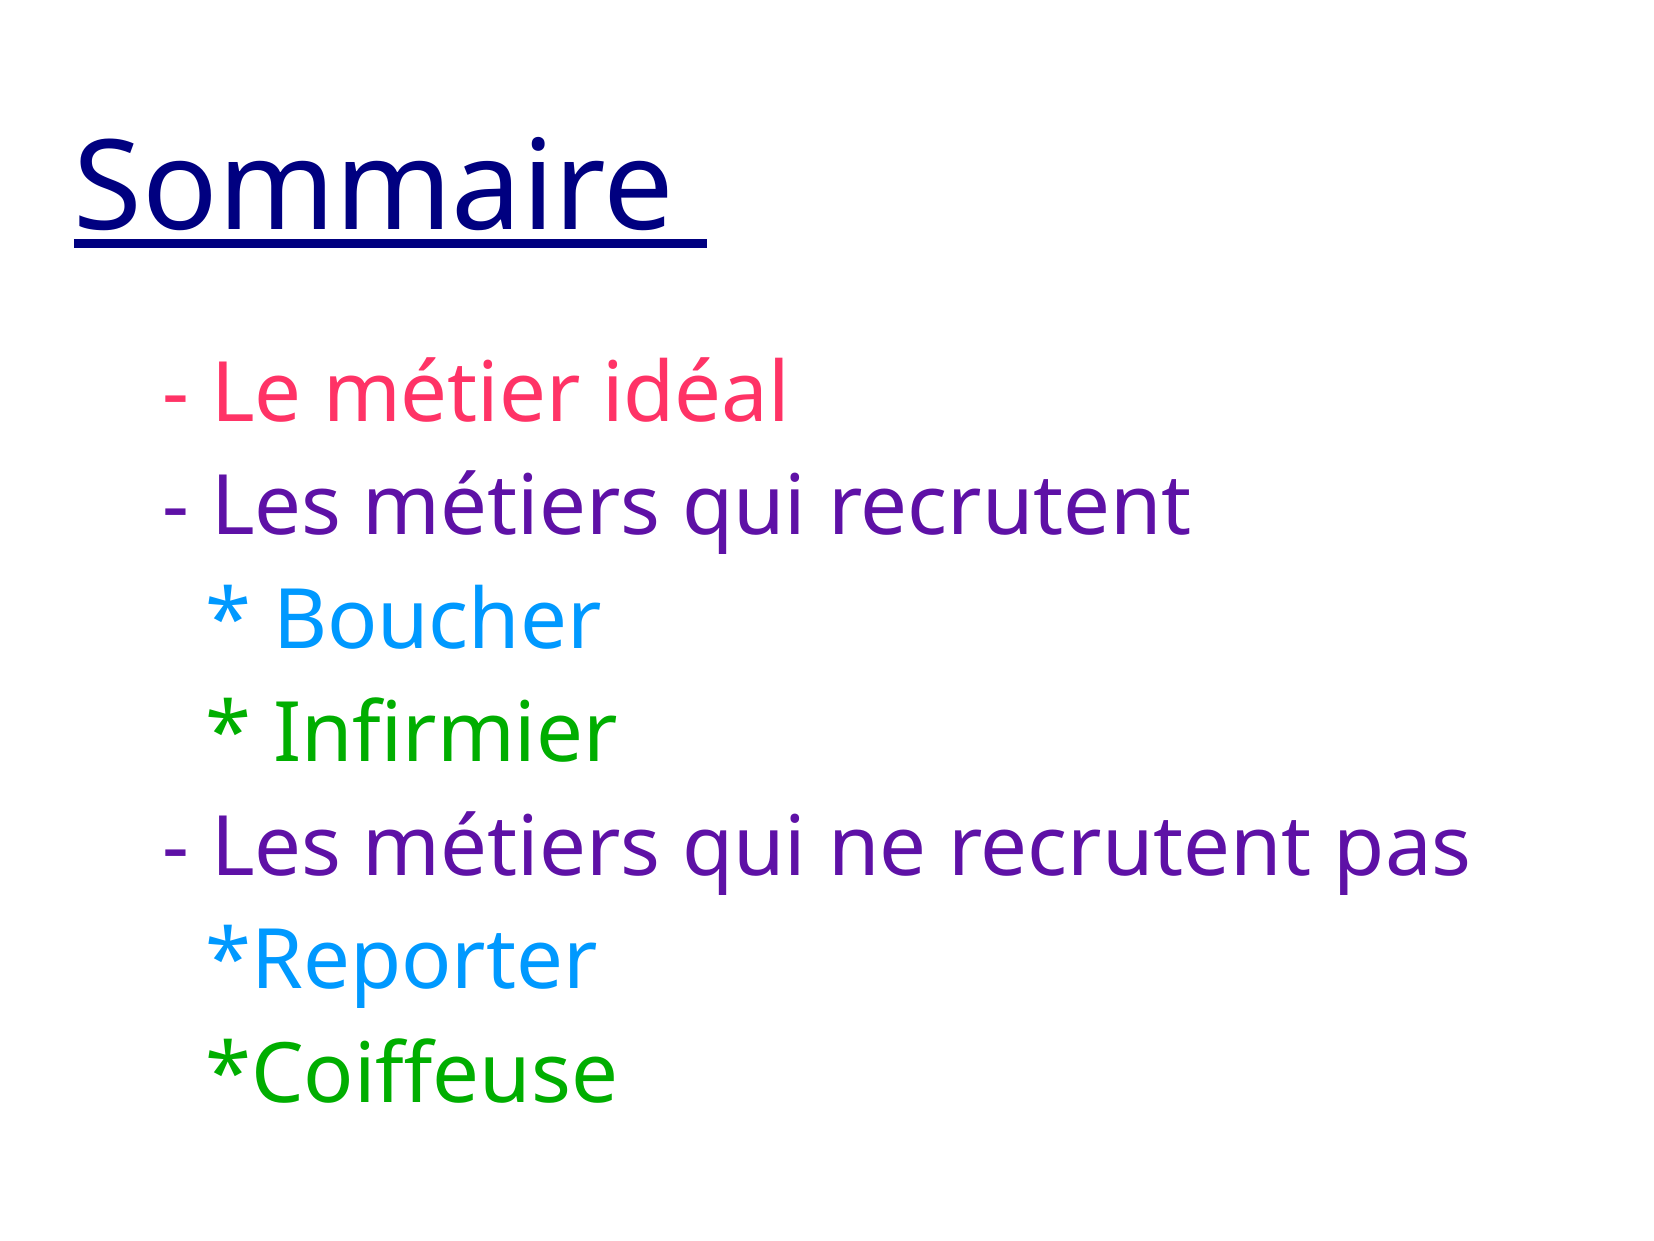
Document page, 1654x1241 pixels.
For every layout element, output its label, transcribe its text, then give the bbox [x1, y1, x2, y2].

text_box Sommaire [59, 88, 827, 278]
text_box - Le métier idéal - Les métiers qui recrutent * Boucher * Infirmier - Les métiers qui ne recrutent pas *Reporter *Coiffeuse [147, 324, 1565, 1152]
